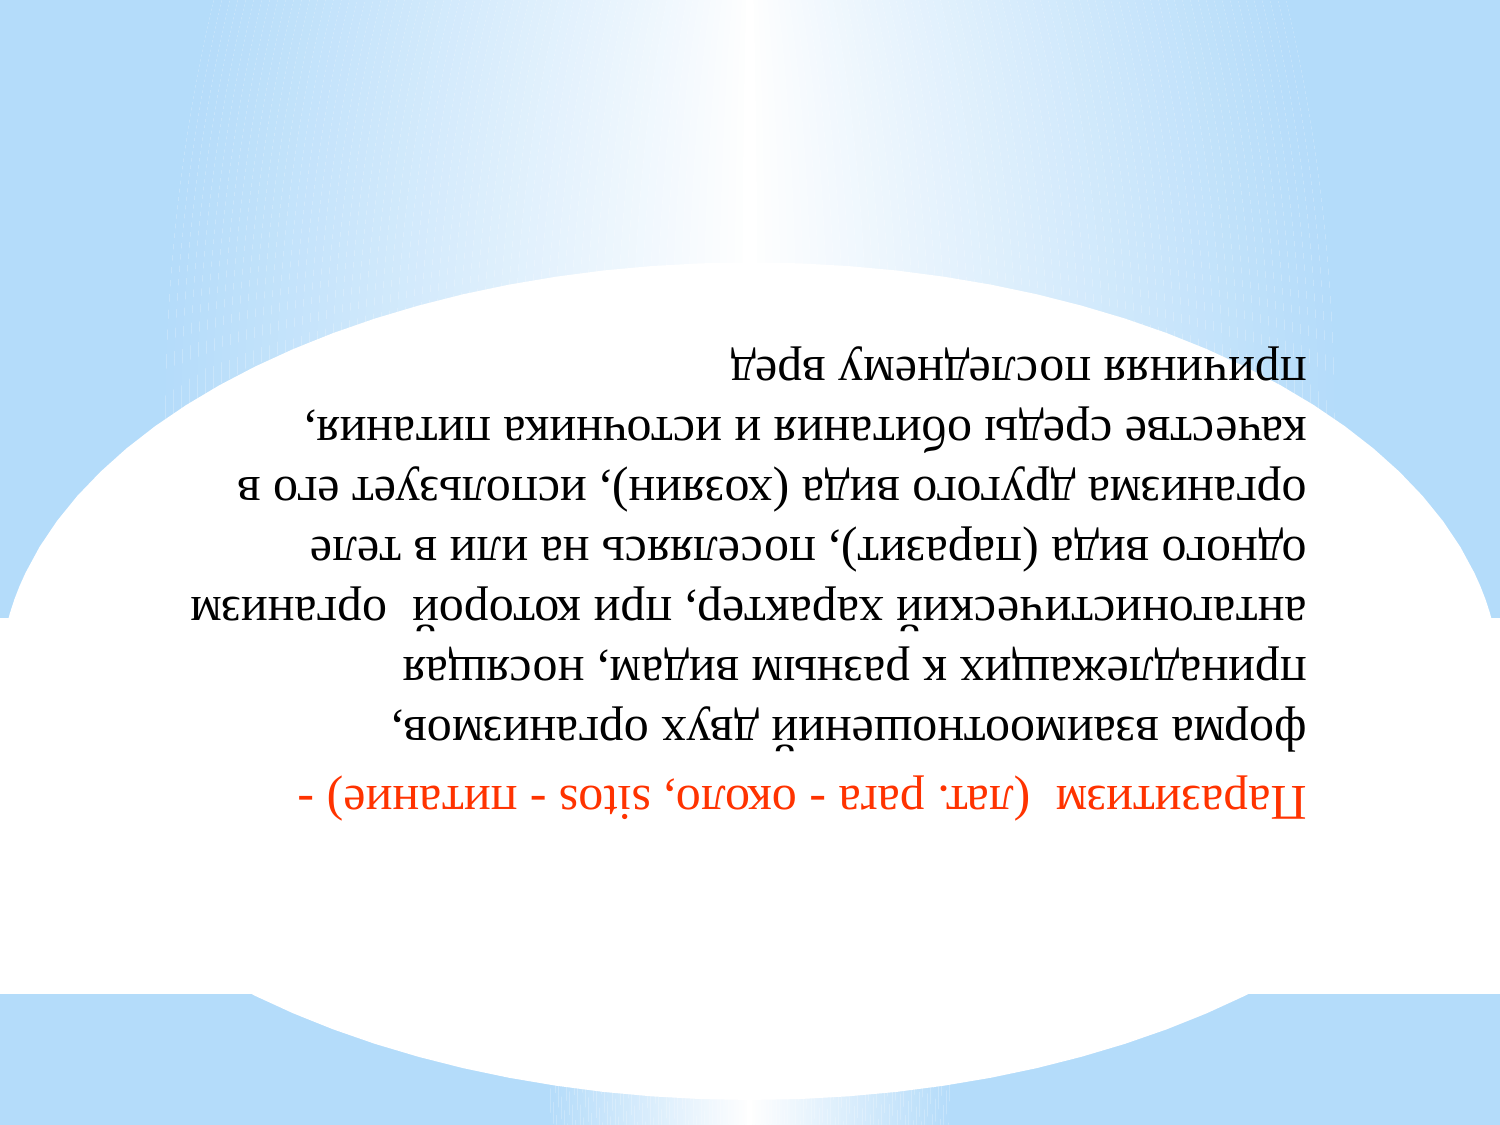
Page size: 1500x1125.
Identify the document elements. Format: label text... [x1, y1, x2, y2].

list Паразитизм (лат. para - около, sitos - питание) - форма взаимоотношений двух организмов, принадлежащих к разным видам, носящая антагонистический характер, при которой организм одного вида (паразит), поселяясь на или в теле организма другого вида (хозяин), использует его в качестве среды обитания и источника питания, причиняя последнему вред [88, 125, 1329, 1000]
